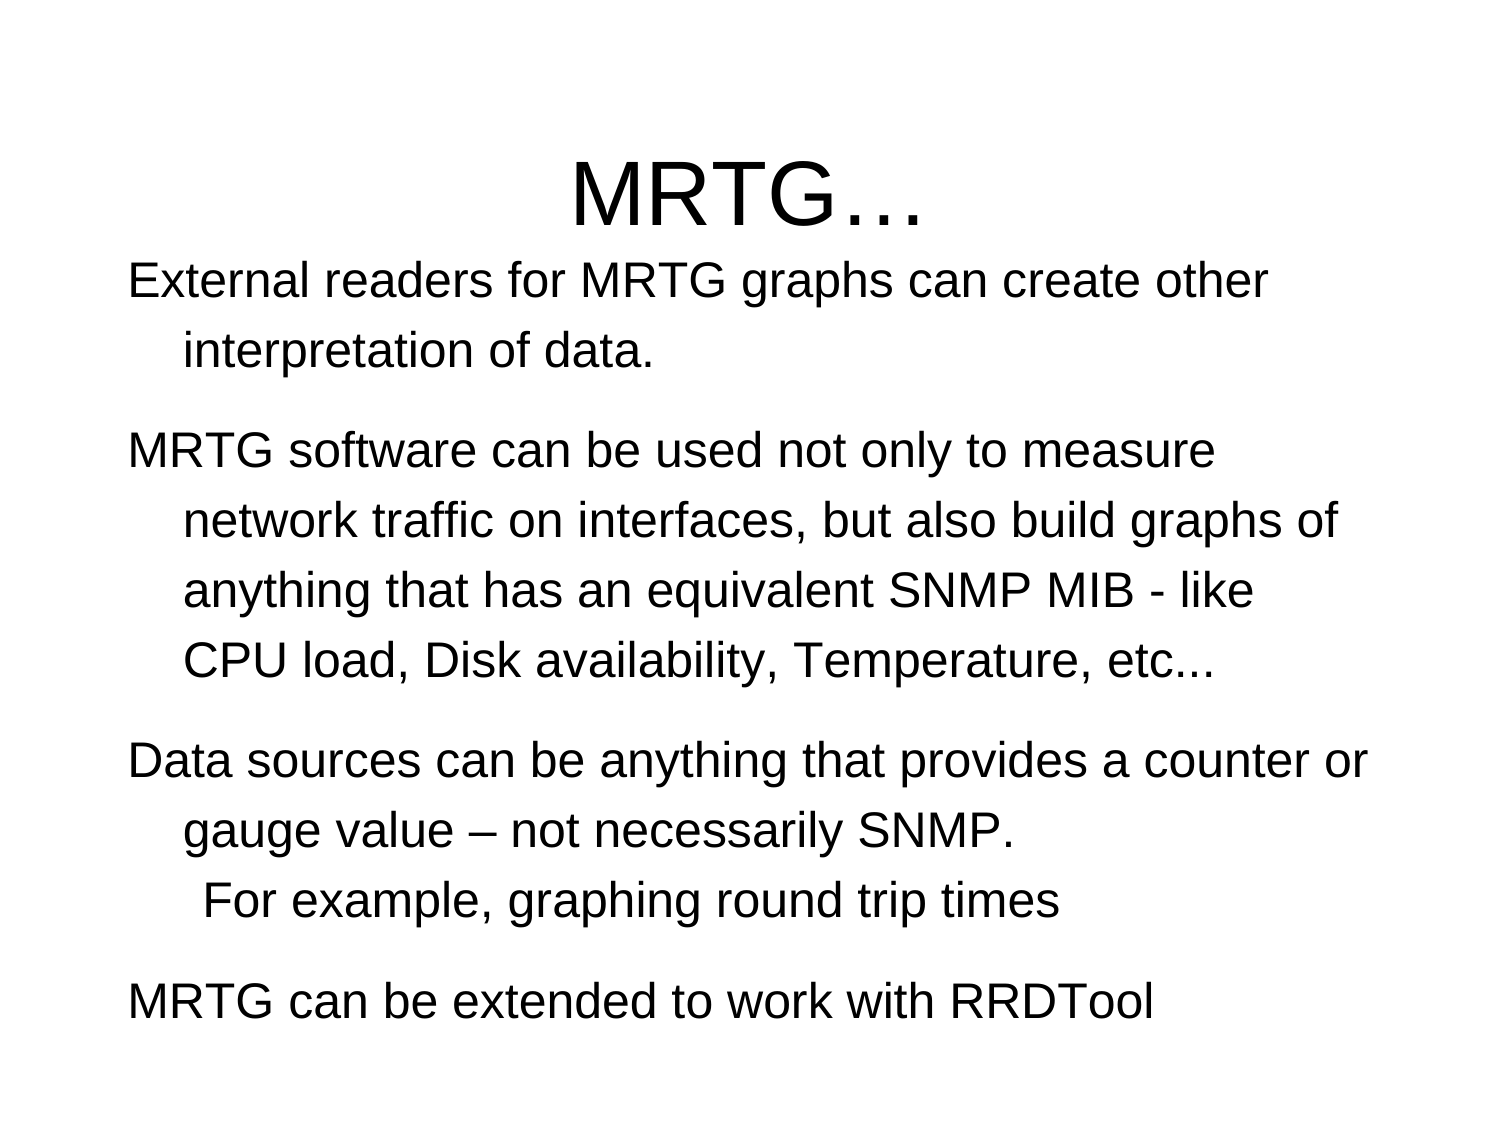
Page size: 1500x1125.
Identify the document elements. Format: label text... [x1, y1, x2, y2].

list External readers for MRTG graphs can create other interpretation of data. MRTG software can be used not only to measure network traffic on interfaces, but also build graphs of anything that has an equivalent SNMP MIB - like CPU load, Disk availability, Temperature, etc... Data sources can be anything that provides a counter or gauge value – not necessarily SNMP. For example, graphing round trip times MRTG can be extended to work with RRDTool [112, 230, 1388, 1090]
title MRTG… [112, 99, 1388, 230]
